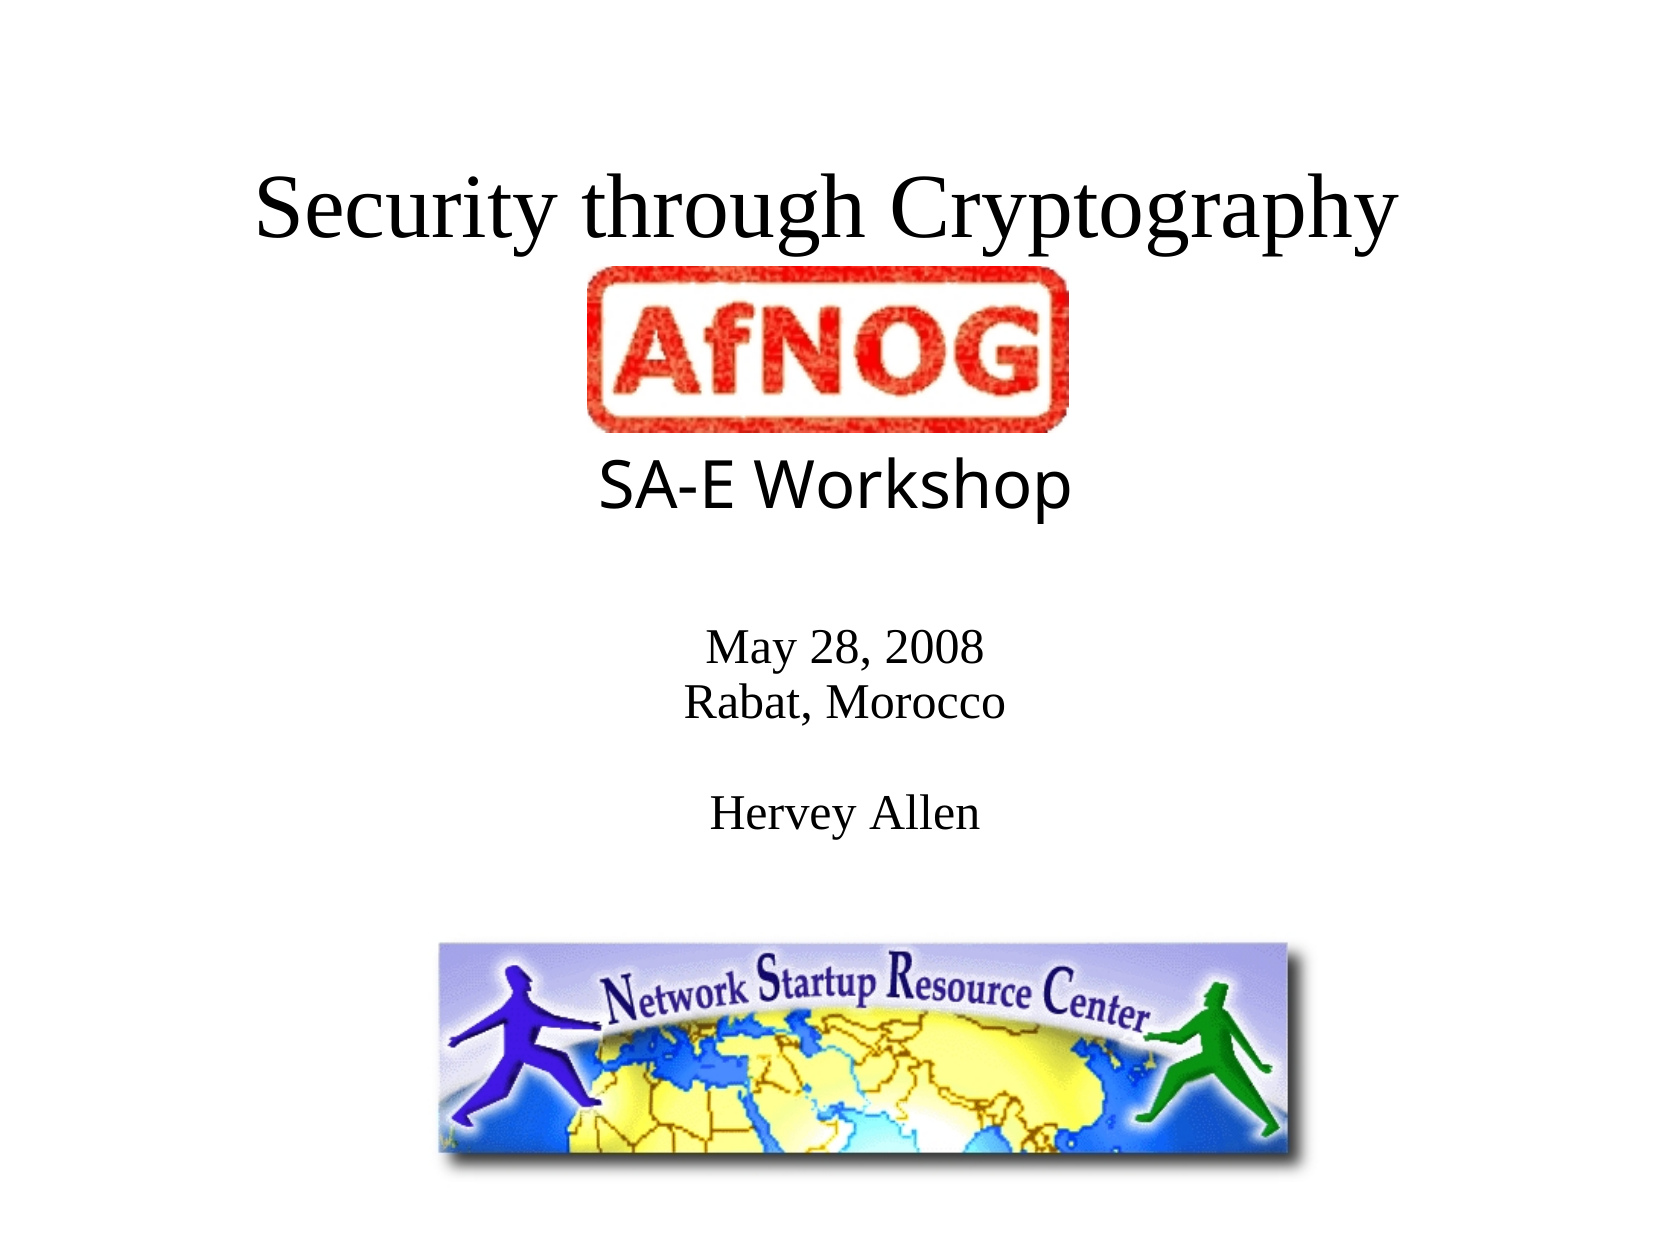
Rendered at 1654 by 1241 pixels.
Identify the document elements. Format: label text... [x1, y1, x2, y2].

picture [428, 932, 1323, 1188]
subtitle SA-E Workshop May 28, 2008 Rabat, Morocco Hervey Allen [121, 303, 1534, 1085]
picture [587, 266, 1069, 433]
title Security through Cryptography [121, 102, 1534, 303]
